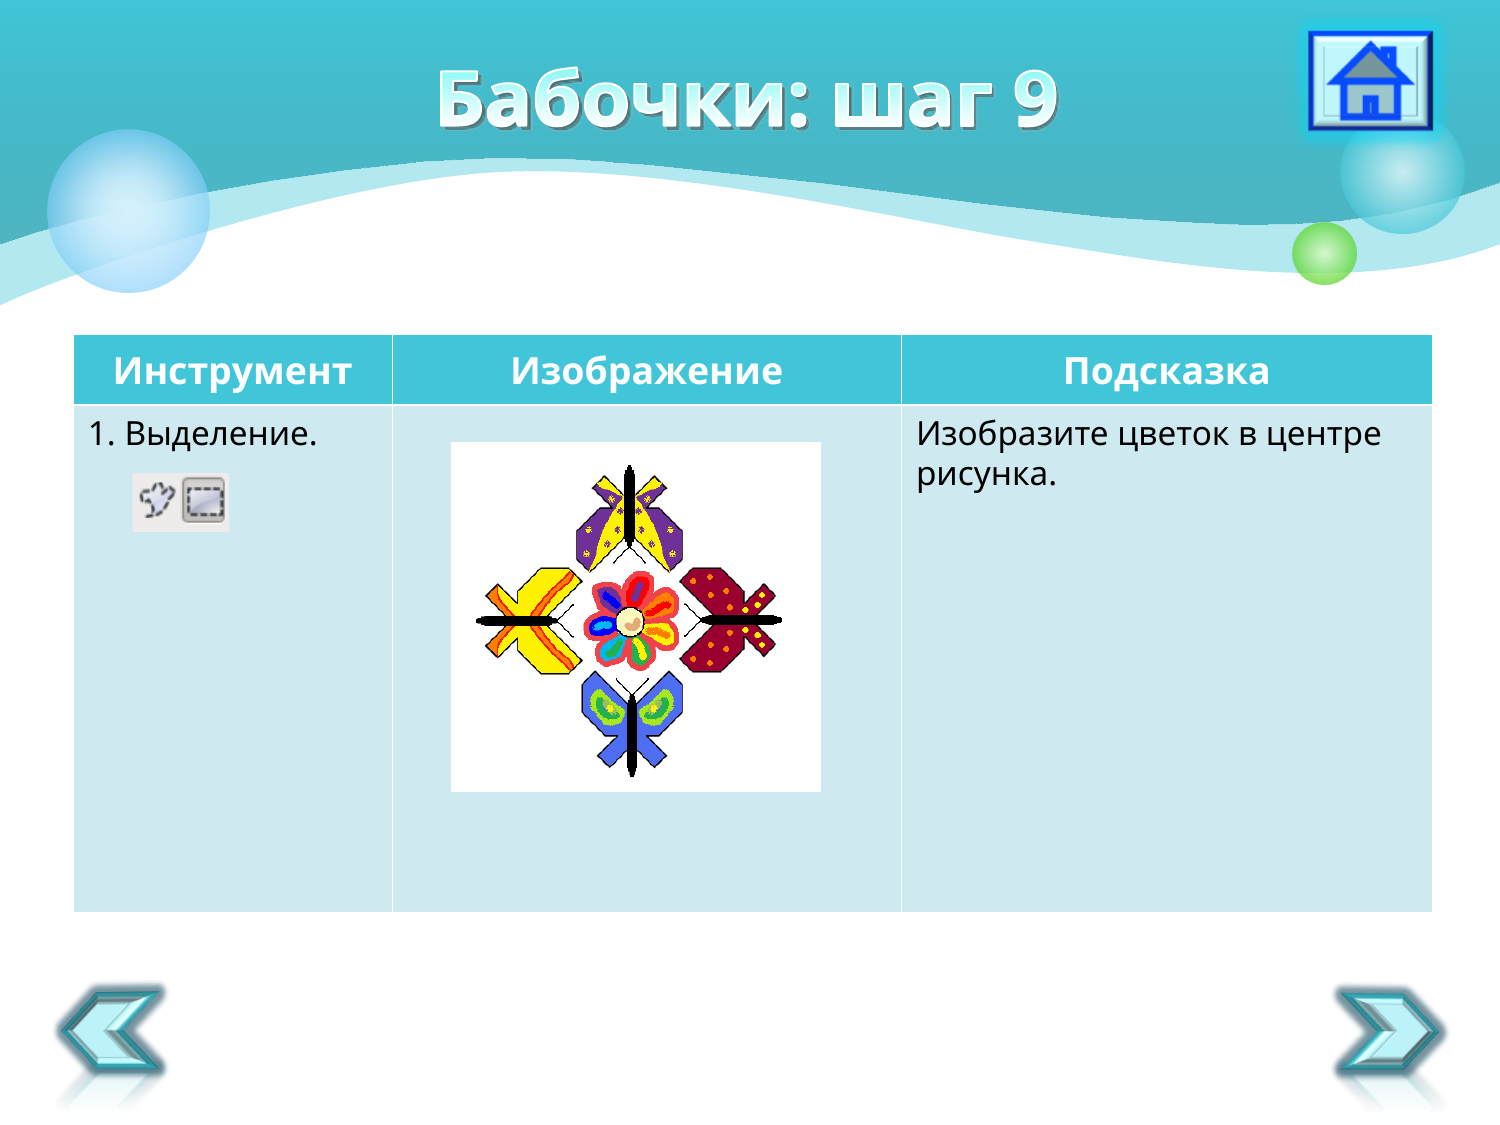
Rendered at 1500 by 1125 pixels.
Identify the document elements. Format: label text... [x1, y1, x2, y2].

text_box Бабочки: шаг 9 [836, 84, 901, 126]
text_box Бабочки: шаг 9 [487, 83, 527, 127]
text_box Бабочки: шаг 9 [910, 83, 949, 127]
text_box Бабочки: шаг 9 [585, 83, 627, 127]
picture [43, 972, 179, 1125]
table_cell 1. Выделение. [74, 406, 392, 912]
text_box Бабочки: шаг 9 [1015, 70, 1056, 127]
table_header Инструмент [74, 335, 392, 404]
text_box Бабочки: шаг 9 [634, 84, 676, 126]
table_cell Изобразите цветок в центре рисунка. [902, 406, 1432, 912]
picture [451, 442, 821, 792]
picture [132, 473, 230, 532]
text_box Бабочки: шаг 9 [535, 67, 578, 127]
picture [1284, 6, 1466, 286]
text_box Бабочки: шаг 9 [960, 84, 991, 126]
picture [46, 128, 211, 294]
text_box Бабочки: шаг 9 [736, 84, 782, 126]
table_cell [393, 406, 901, 912]
table_header Изображение [393, 335, 901, 404]
text_box Бабочки: шаг 9 [441, 71, 481, 126]
text_box Бабочки: шаг 9 [687, 84, 731, 126]
picture [1321, 974, 1459, 1125]
table_header Подсказка [902, 335, 1432, 404]
